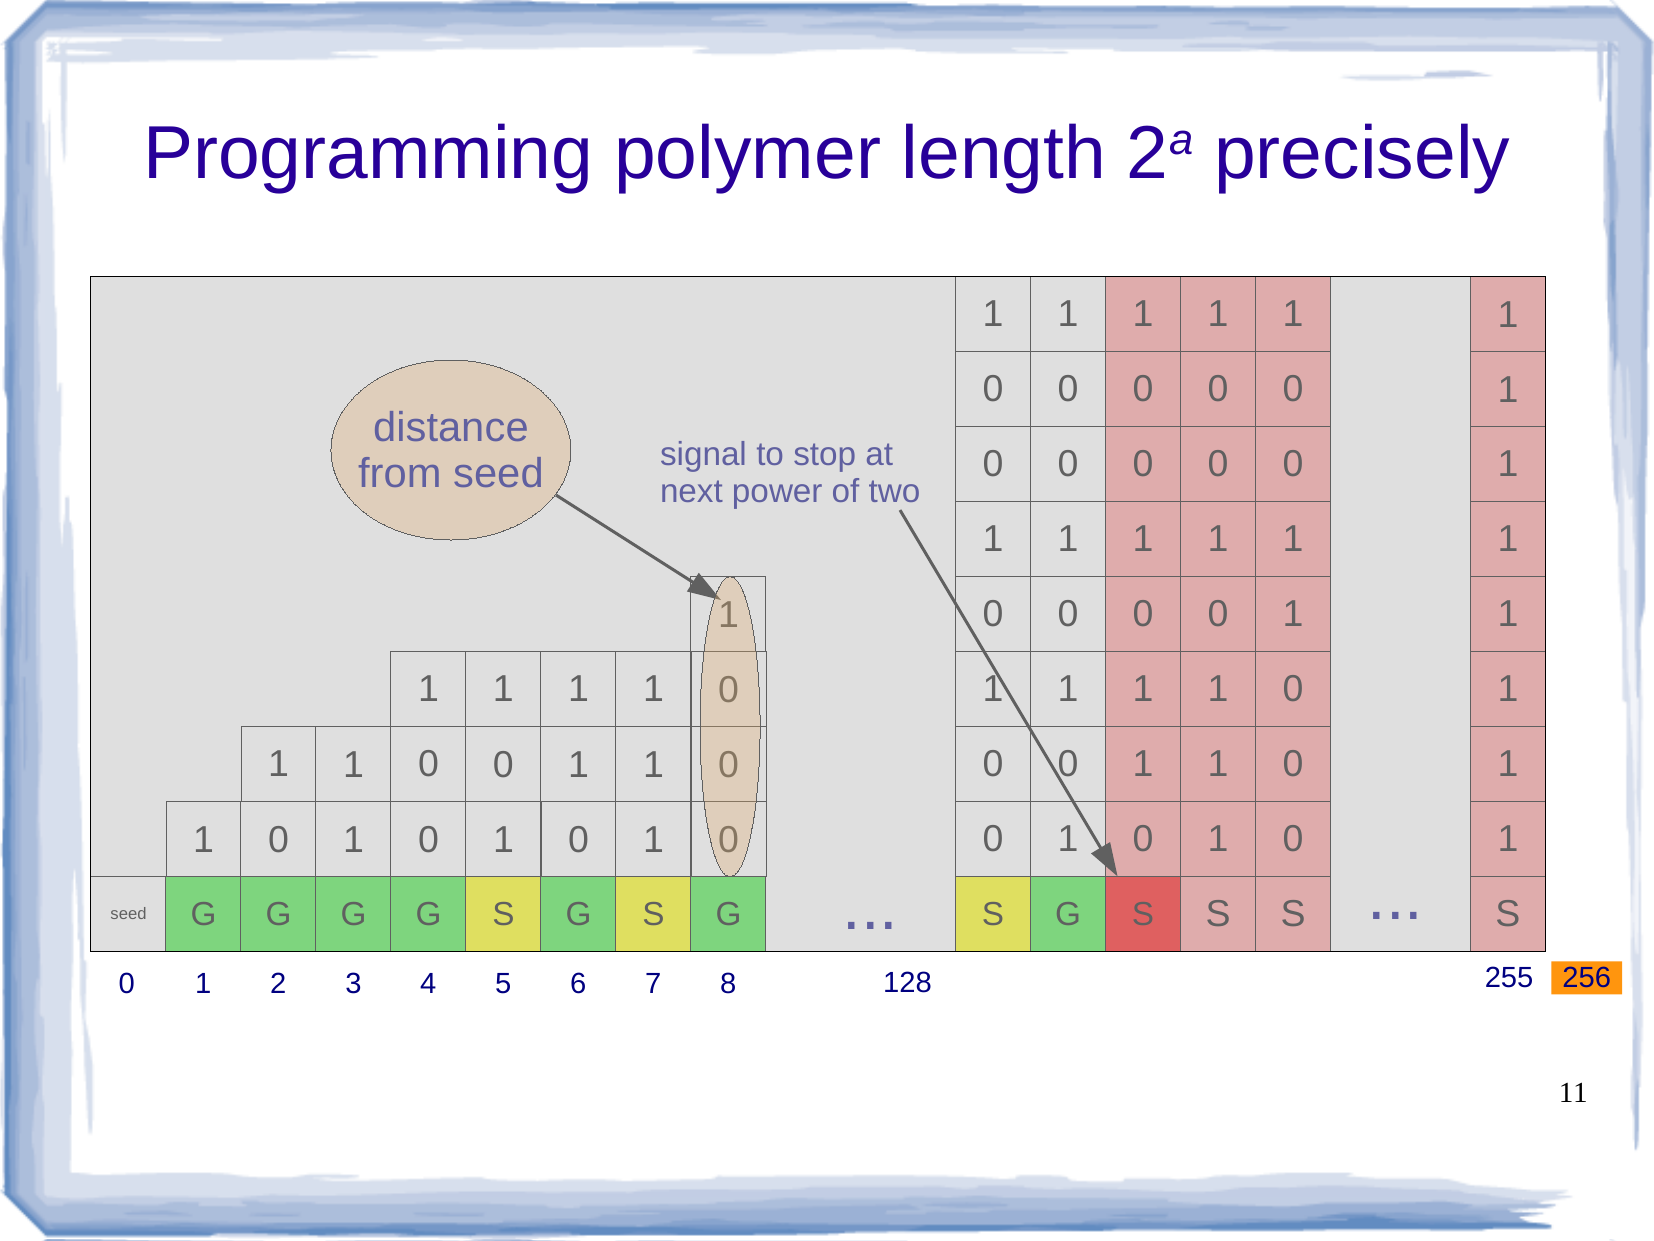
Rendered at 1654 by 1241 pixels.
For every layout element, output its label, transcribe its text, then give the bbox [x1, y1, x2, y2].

list 6 [541, 967, 615, 1001]
list 0 [89, 967, 165, 1001]
title Programming polymer length 2a precisely [82, 49, 1571, 257]
list 128 [872, 966, 943, 999]
list 8 [691, 967, 766, 1001]
list 1 [165, 967, 241, 1001]
list 4 [391, 967, 465, 1001]
list 2 [241, 967, 316, 1001]
text_box [90, 276, 1546, 952]
list 3 [316, 967, 391, 1001]
list 5 [465, 967, 541, 1001]
list 255 [1455, 961, 1551, 995]
list 7 [615, 967, 691, 1001]
list 256 [1551, 961, 1623, 995]
picture [0, 0, 1654, 1241]
